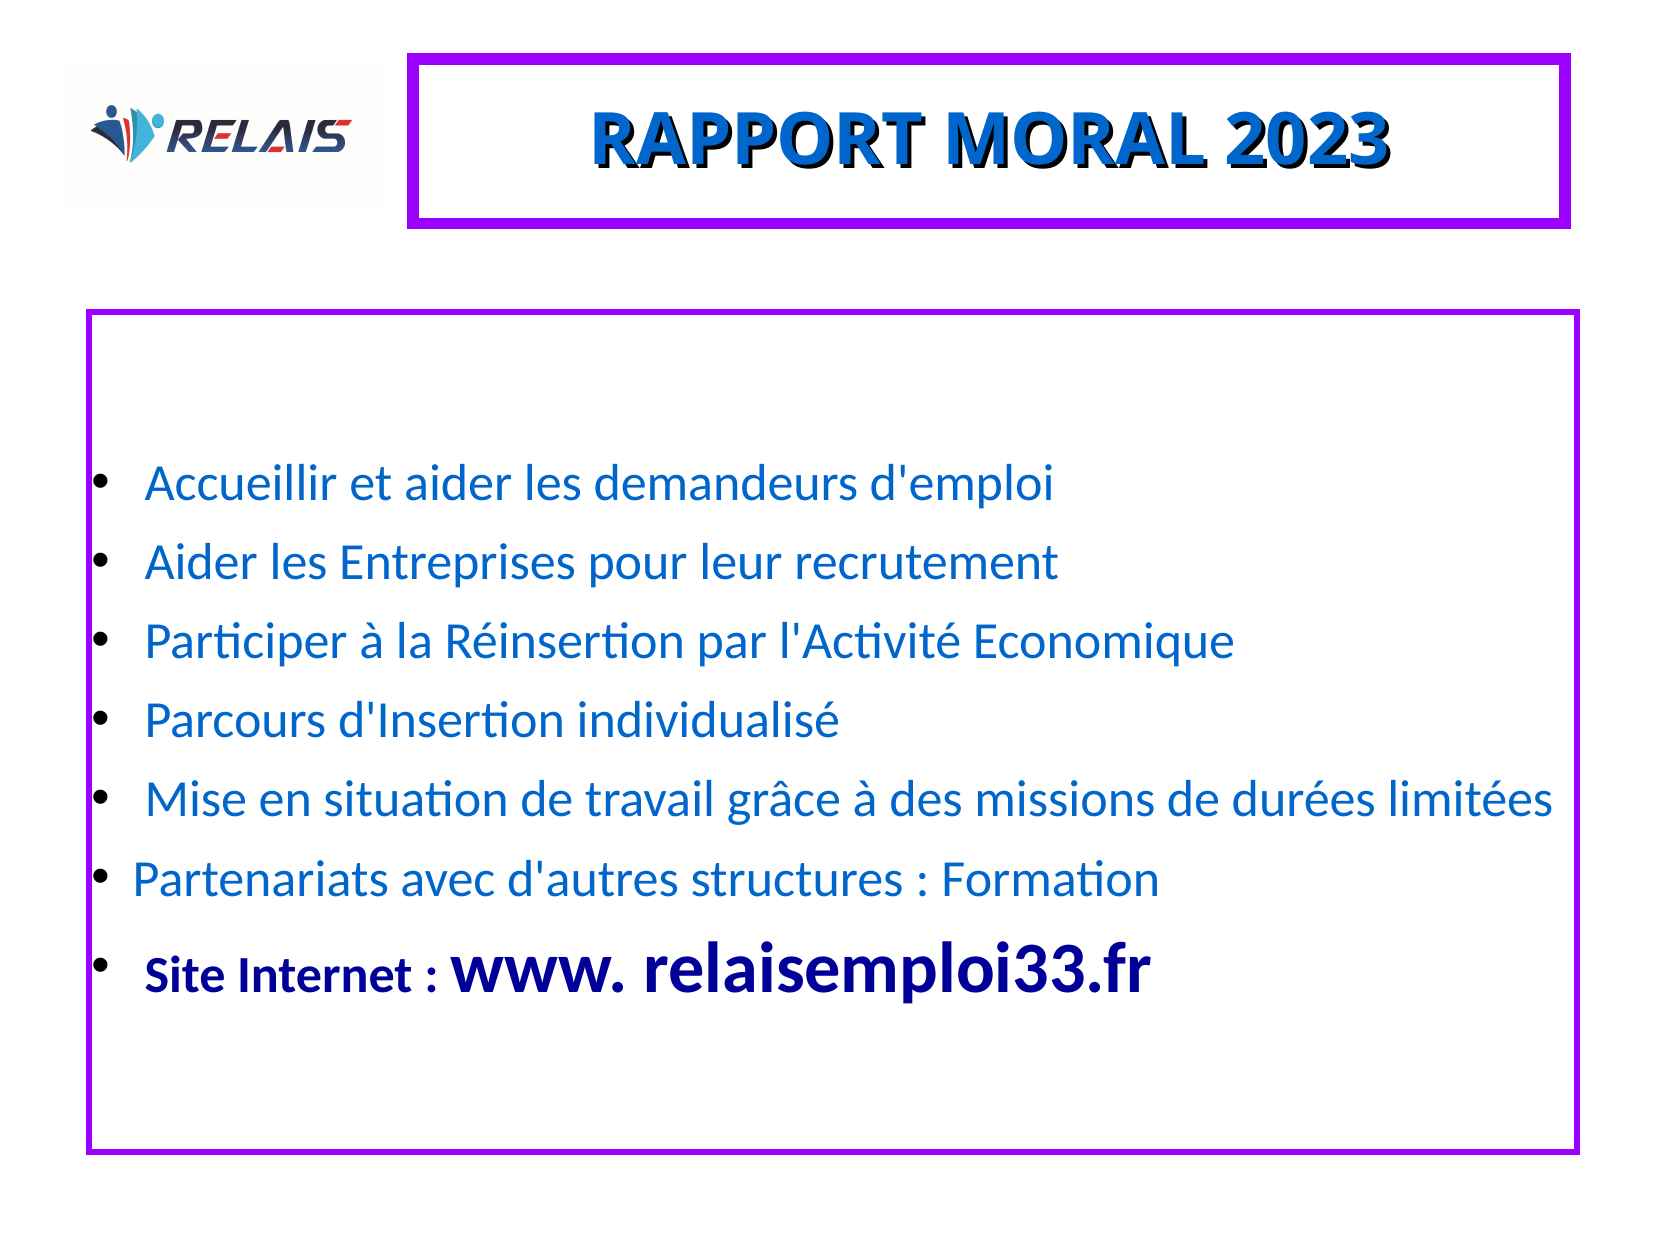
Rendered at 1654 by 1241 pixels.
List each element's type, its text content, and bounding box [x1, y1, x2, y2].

subtitle Accueillir et aider les demandeurs d'emploi Aider les Entreprises pour leur recrutement Participer à la Réinsertion par l'Activité Economique Parcours d'Insertion individualisé Mise en situation de travail grâce à des missions de durées limitées Partenariats avec d'autres structures : Formation Site Internet : www. relaisemploi33.fr [88, 311, 1578, 1152]
picture [59, 59, 384, 207]
title RAPPORT MORAL 2023 [413, 59, 1566, 224]
